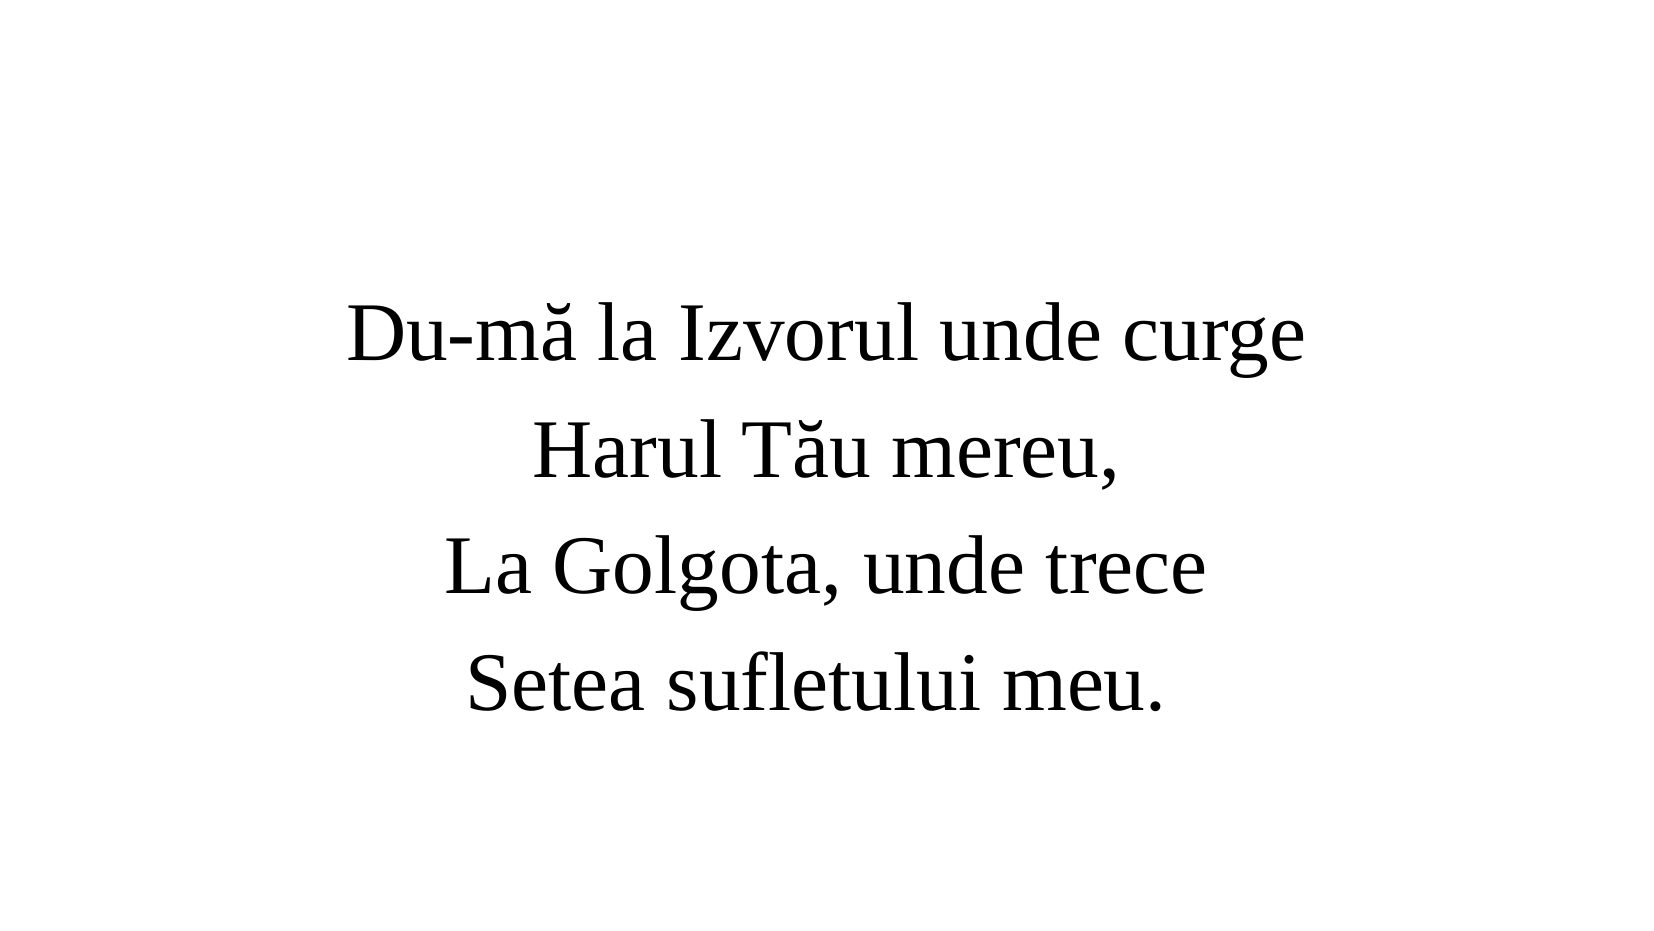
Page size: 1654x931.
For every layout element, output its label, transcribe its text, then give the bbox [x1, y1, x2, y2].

subtitle Du-mă la Izvorul unde curge Harul Tău mereu, La Golgota, unde trece Setea sufletului meu. [0, 269, 1654, 661]
